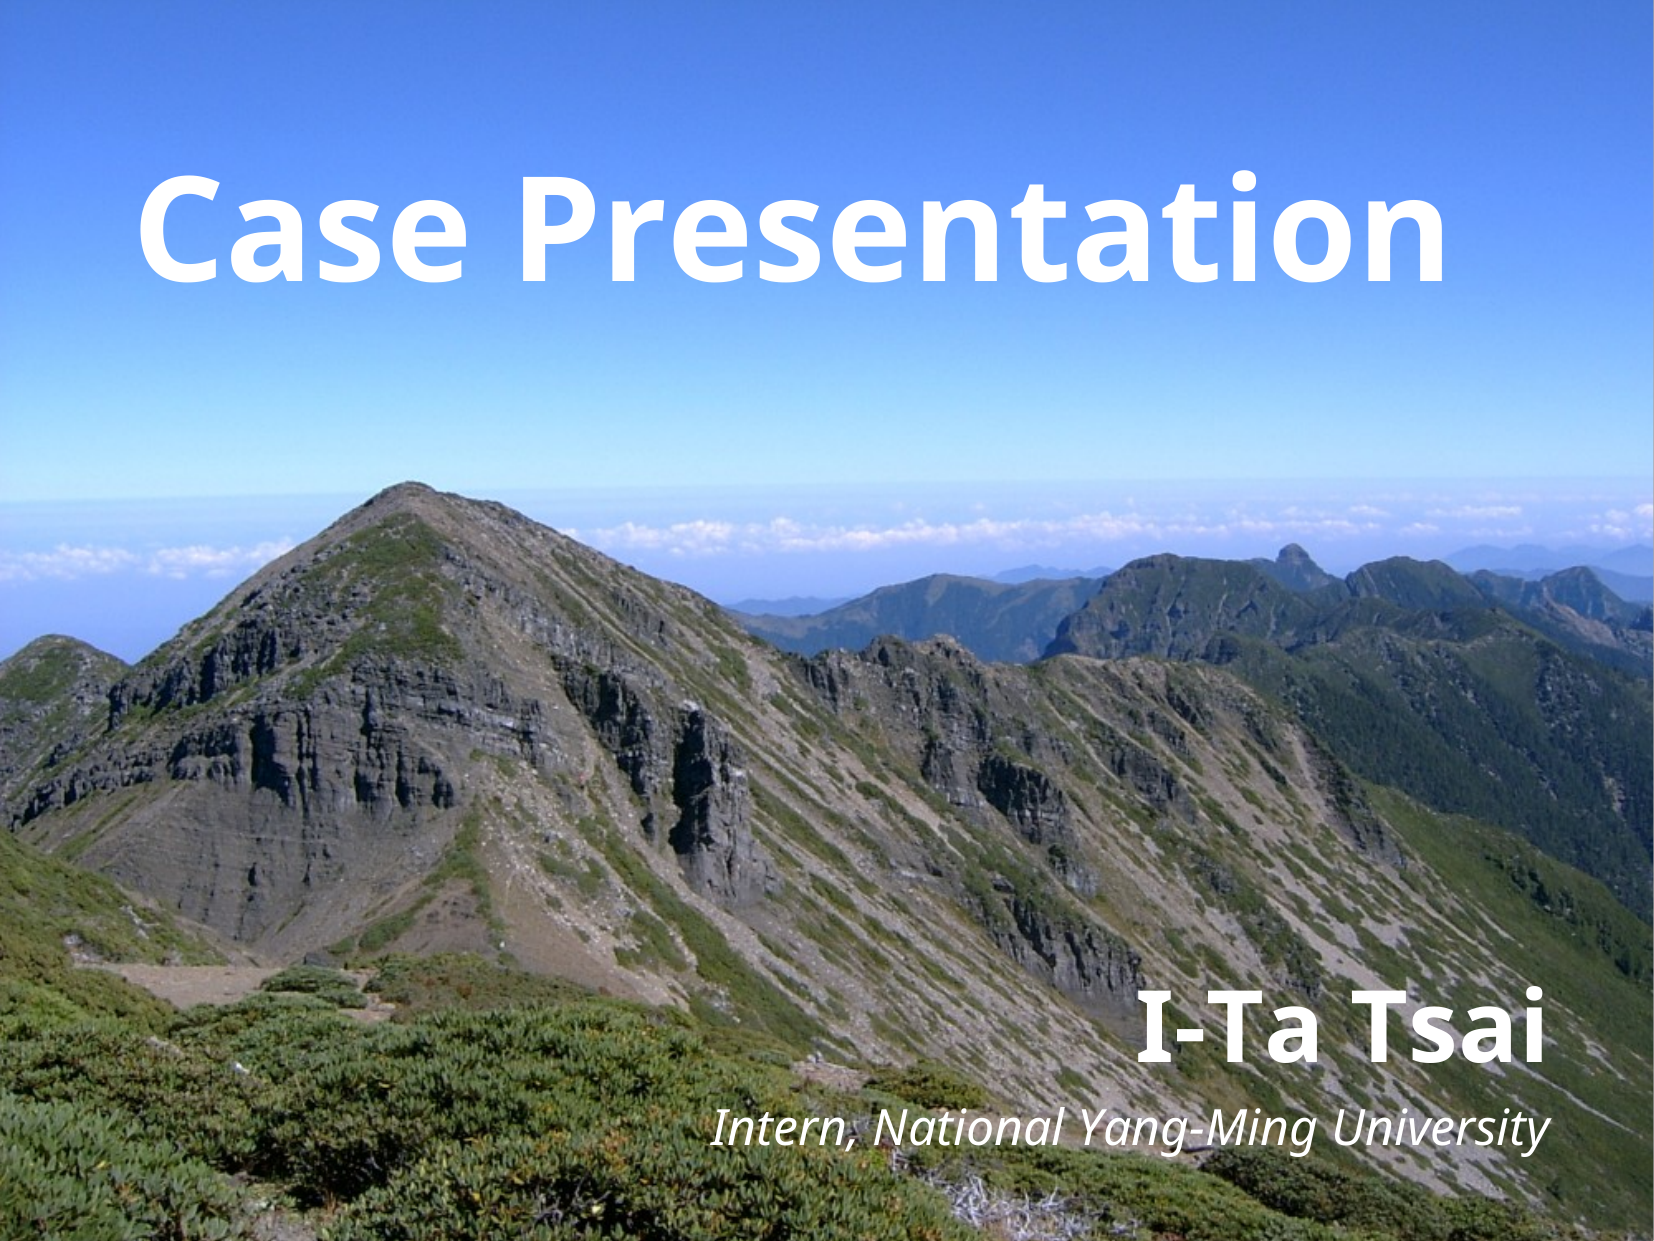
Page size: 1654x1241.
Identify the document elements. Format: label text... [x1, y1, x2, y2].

text_box Case Presentation [118, 118, 1506, 299]
picture [0, 0, 1654, 1241]
text_box I-Ta Tsai Intern, National Yang-Ming University [649, 947, 1565, 1146]
